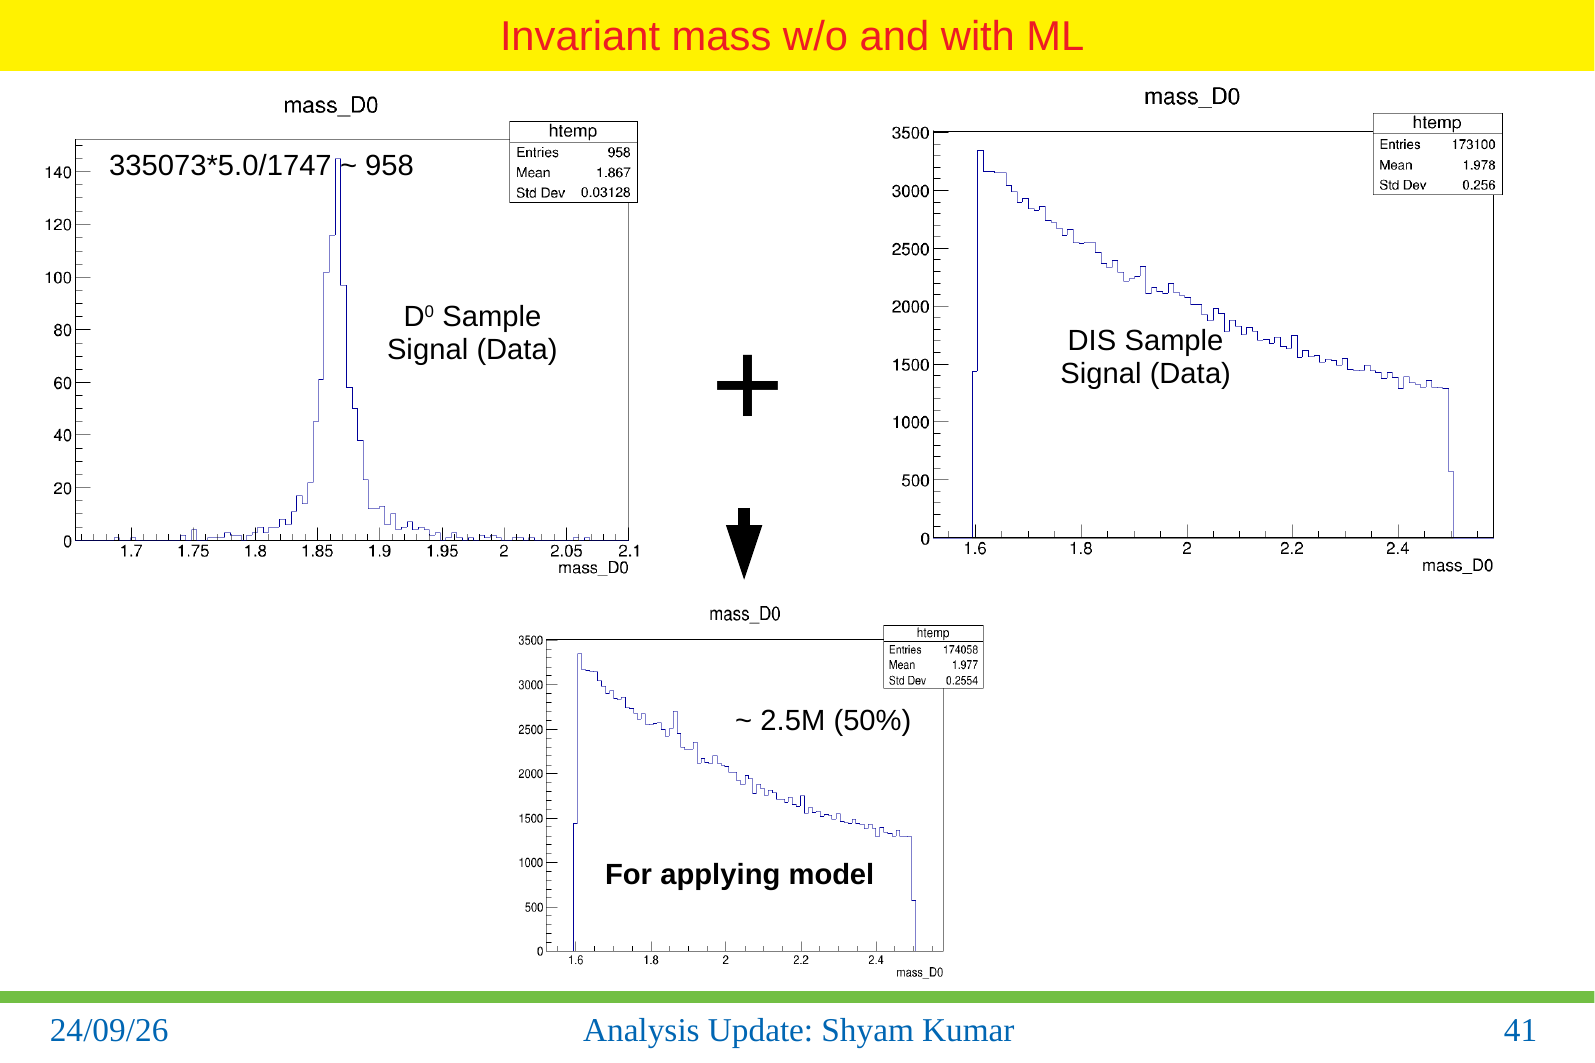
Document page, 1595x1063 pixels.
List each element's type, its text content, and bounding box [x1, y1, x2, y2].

text_box For applying model [566, 850, 922, 931]
text_box + [696, 307, 851, 462]
picture [496, 600, 993, 990]
title Invariant mass w/o and with ML [0, 0, 1595, 71]
text_box 335073*5.0/1747 ~ 958 [94, 141, 438, 189]
text_box ~ 2.5M (50%) [720, 696, 984, 796]
picture [11, 89, 650, 591]
text_box DIS Sample Signal (Data) [968, 316, 1323, 416]
picture [868, 80, 1515, 589]
text_box D0 Sample Signal (Data) [295, 293, 650, 392]
